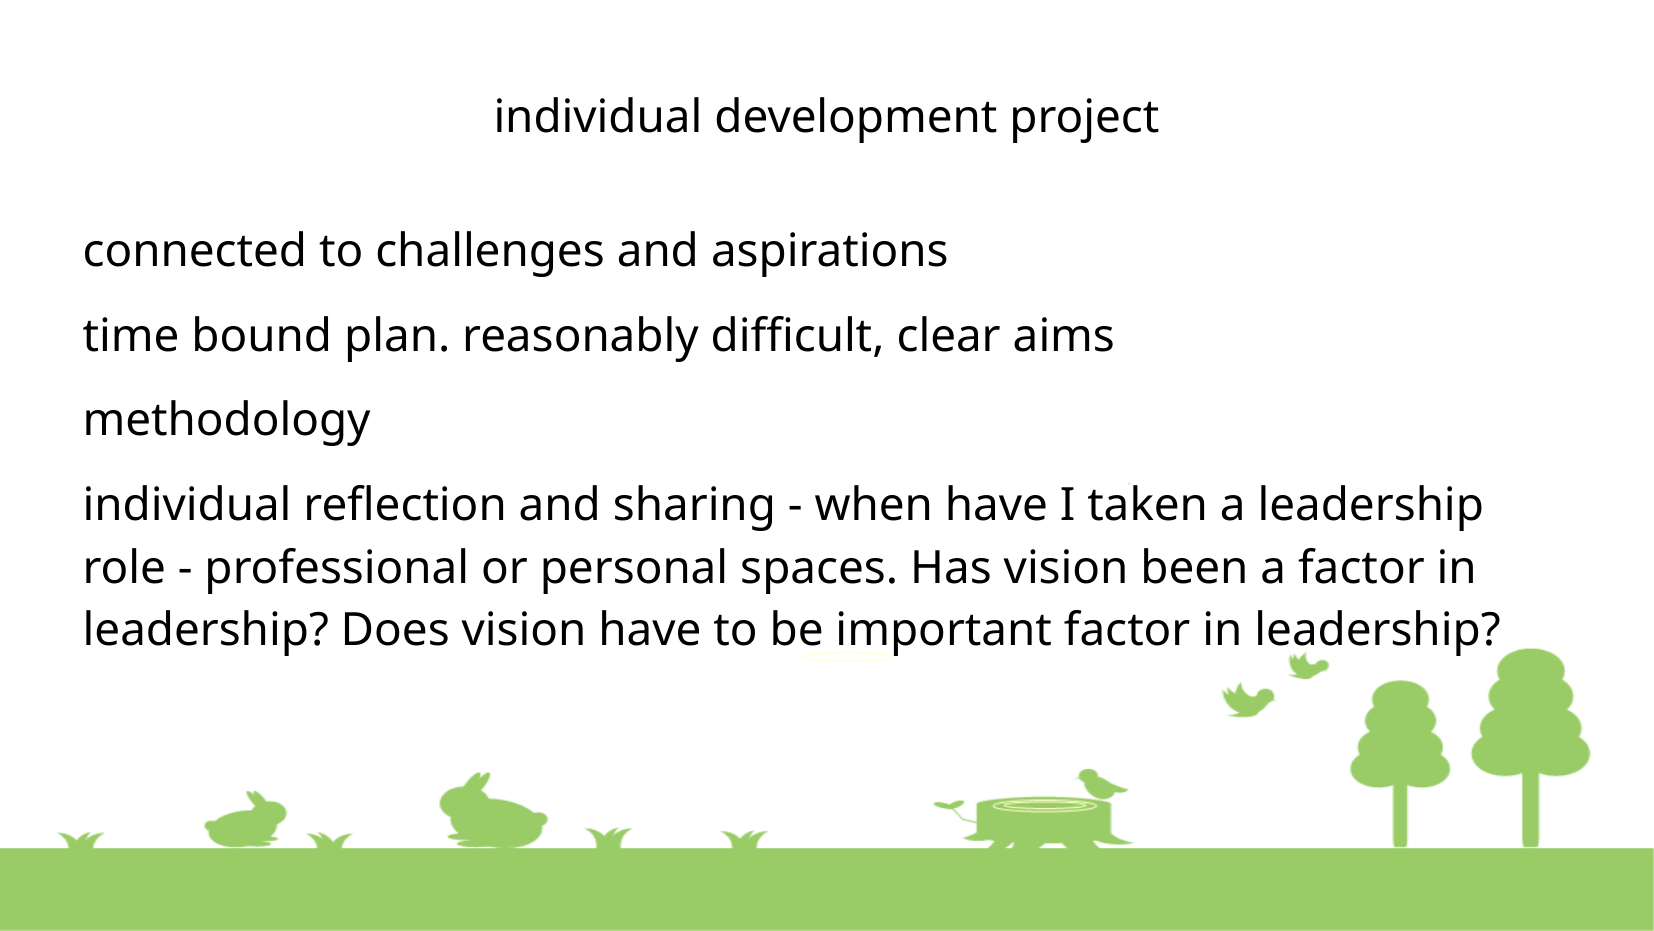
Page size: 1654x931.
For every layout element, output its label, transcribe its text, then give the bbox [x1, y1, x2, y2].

title individual development project [82, 37, 1571, 193]
picture [0, 0, 1654, 931]
list connected to challenges and aspirations time bound plan. reasonably difficult, clear aims methodology individual reflection and sharing - when have I taken a leadership role - professional or personal spaces. Has vision been a factor in leadership? Does vision have to be important factor in leadership? [82, 217, 1571, 758]
